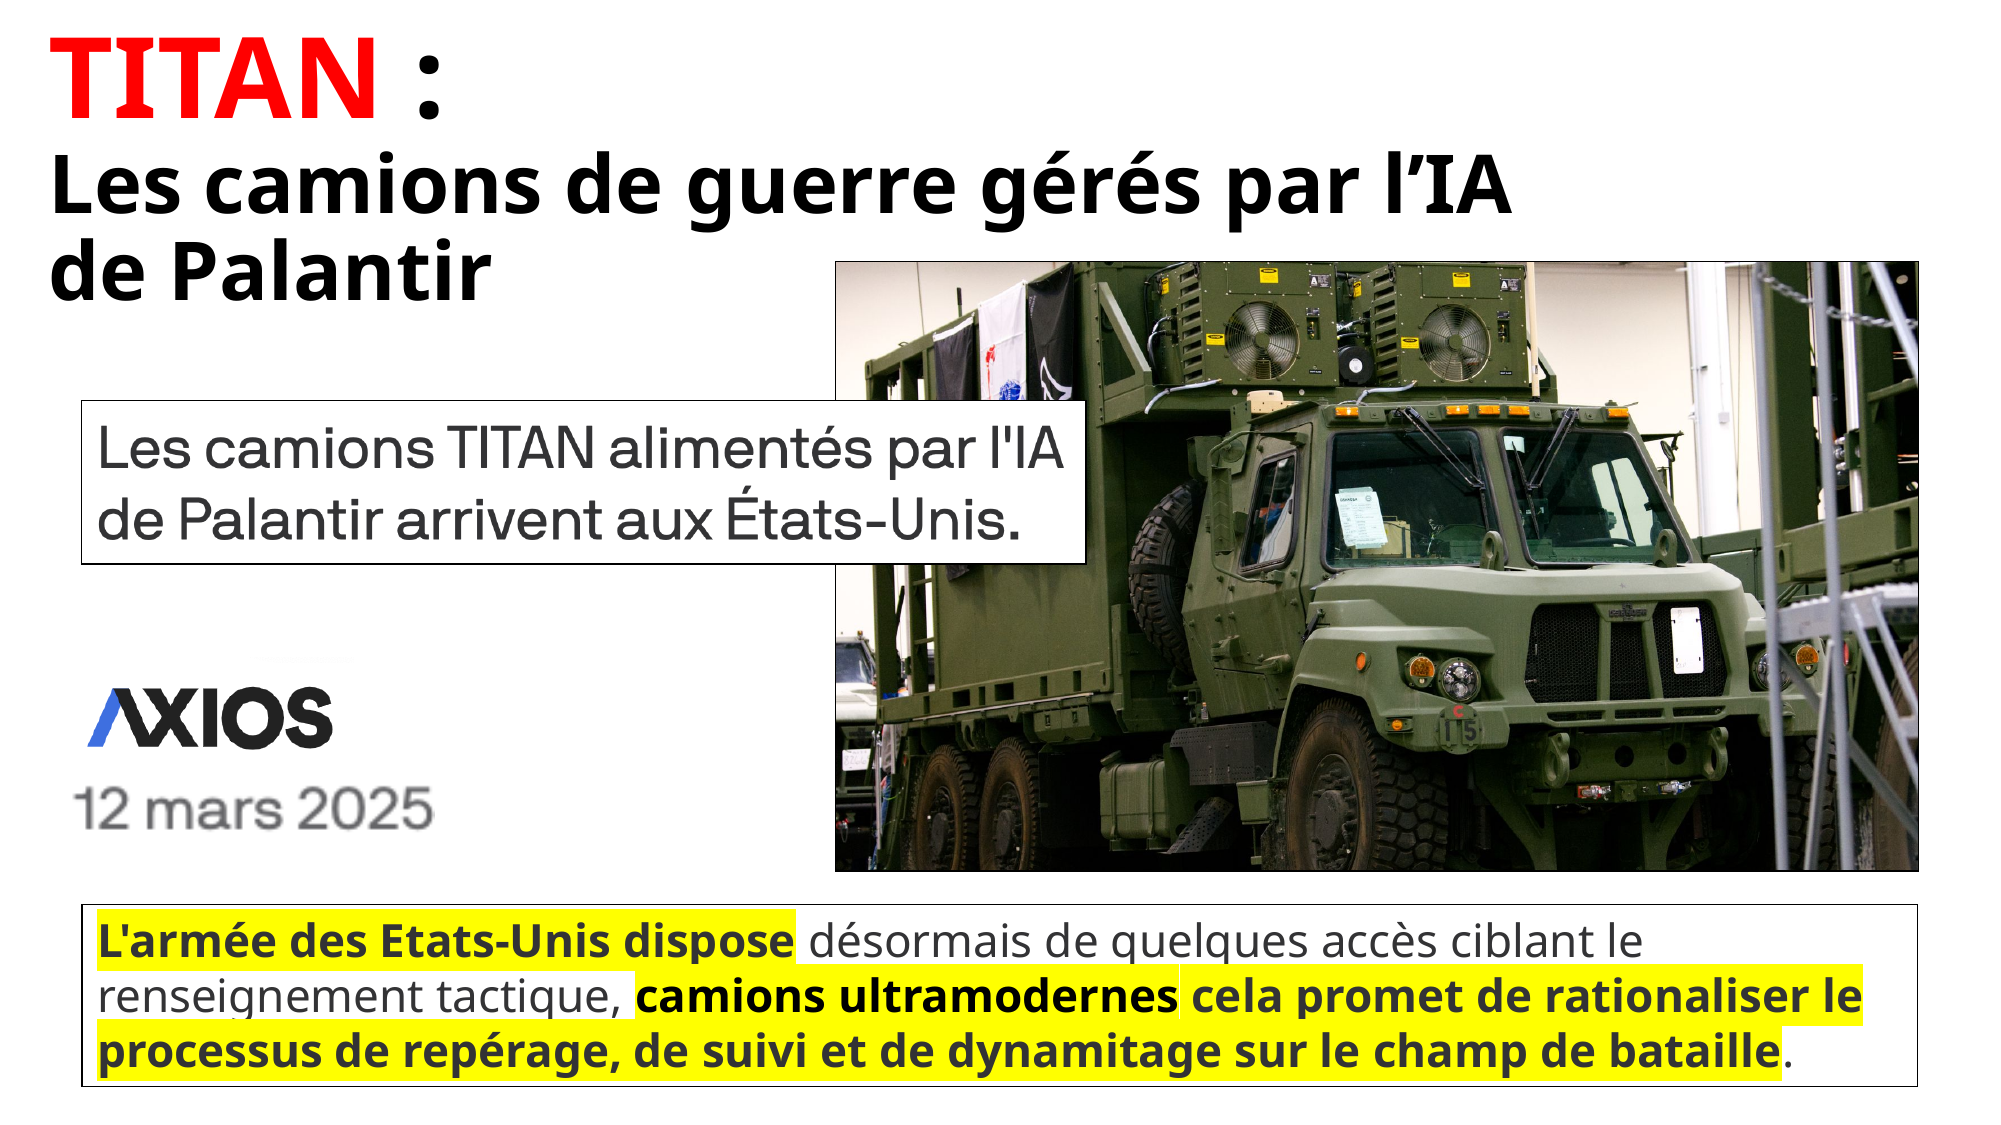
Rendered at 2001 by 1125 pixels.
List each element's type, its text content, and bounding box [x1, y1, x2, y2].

picture [56, 658, 435, 845]
picture [82, 401, 1086, 564]
text_box TITAN : Les camions de guerre gérés par l’IA de Palantir [33, 0, 2000, 401]
picture [836, 401, 1918, 871]
text_box L'armée des Etats-Unis dispose désormais de quelques accès ciblant le renseignement tactique, camions ultramodernes cela promet de rationaliser le processus de repérage, de suivi et de dynamitage sur le champ de bataille. [82, 904, 1918, 1087]
